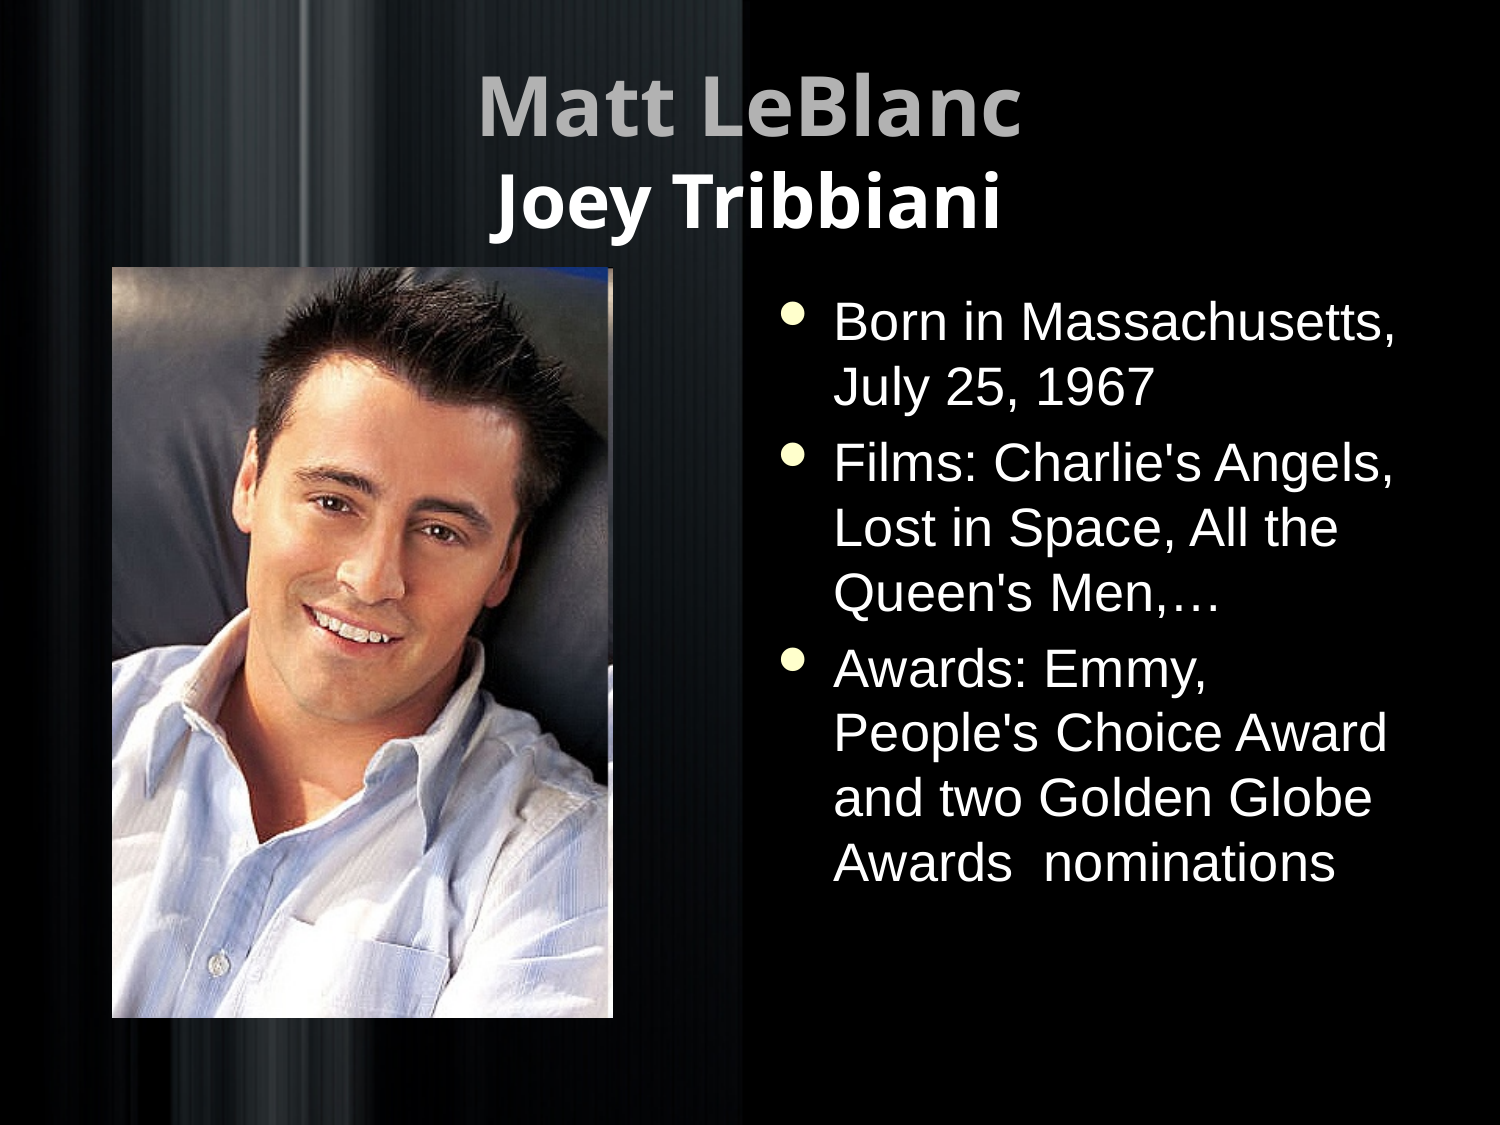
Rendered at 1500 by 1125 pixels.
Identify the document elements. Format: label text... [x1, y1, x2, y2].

list Born in Massachusetts, July 25, 1967 Films: Charlie's Angels, Lost in Space, All the Queen's Men,… Awards: Emmy, People's Choice Award and two Golden Globe Awards nominations [762, 278, 1425, 1000]
title Matt LeBlanc Joey Tribbiani [75, 45, 1425, 233]
picture [0, 0, 750, 1125]
